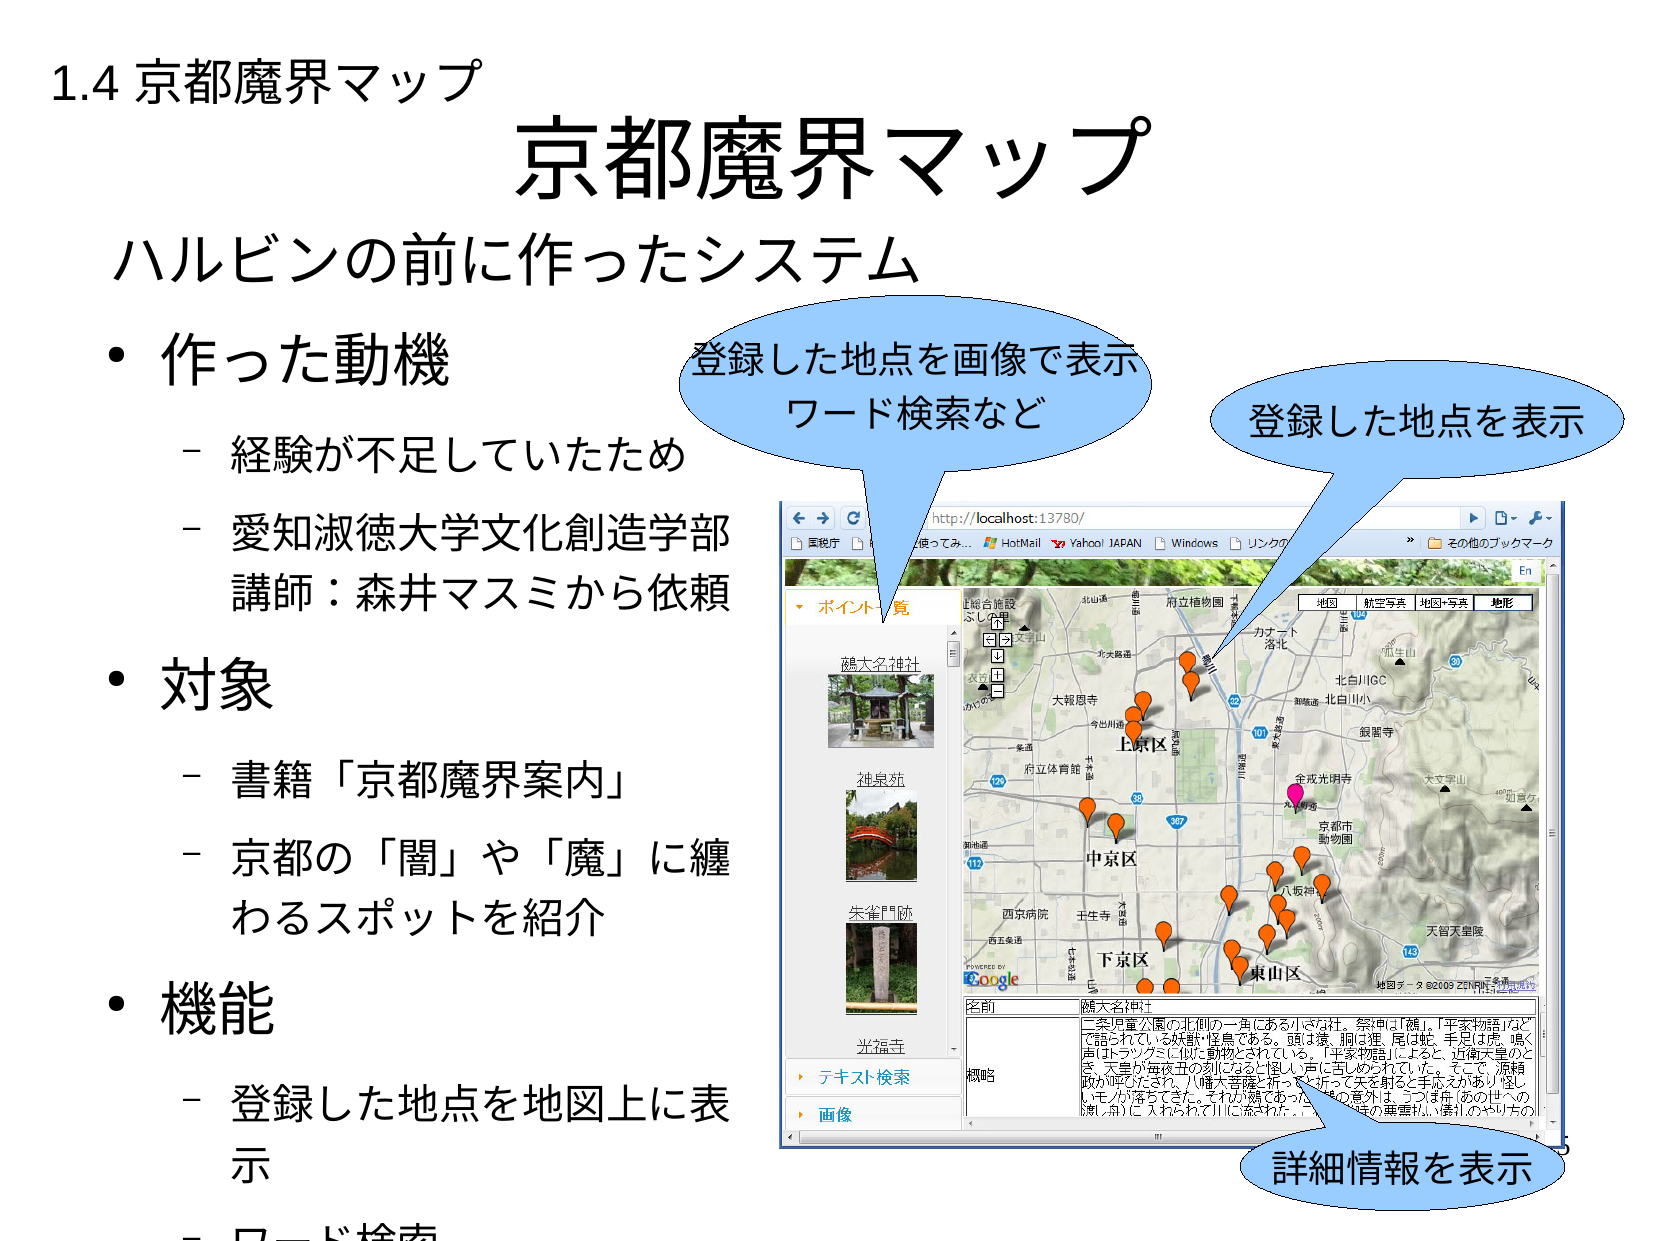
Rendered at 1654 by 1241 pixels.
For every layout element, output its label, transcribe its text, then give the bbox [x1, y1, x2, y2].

picture [779, 501, 1565, 1149]
list 作った動機 経験が不足していたため 愛知淑徳大学文化創造学部講師：森井マスミから依頼 対象 書籍「京都魔界案内」 京都の「闇」や「魔」に纏わるスポットを紹介 機能 登録した地点を地図上に表示 ワード検索 画像検索 [17, 313, 744, 1133]
text_box 登録した地点を表示 [1210, 360, 1625, 659]
text_box 詳細情報を表示 [1240, 1077, 1565, 1211]
title 京都魔界マップ [88, 49, 1577, 257]
text_box ハルビンの前に作ったシステム [94, 206, 885, 280]
text_box 登録した地点を画像で表示 ワード検索など [679, 295, 1152, 623]
text_box 1.4 京都魔界マップ [35, 35, 597, 107]
